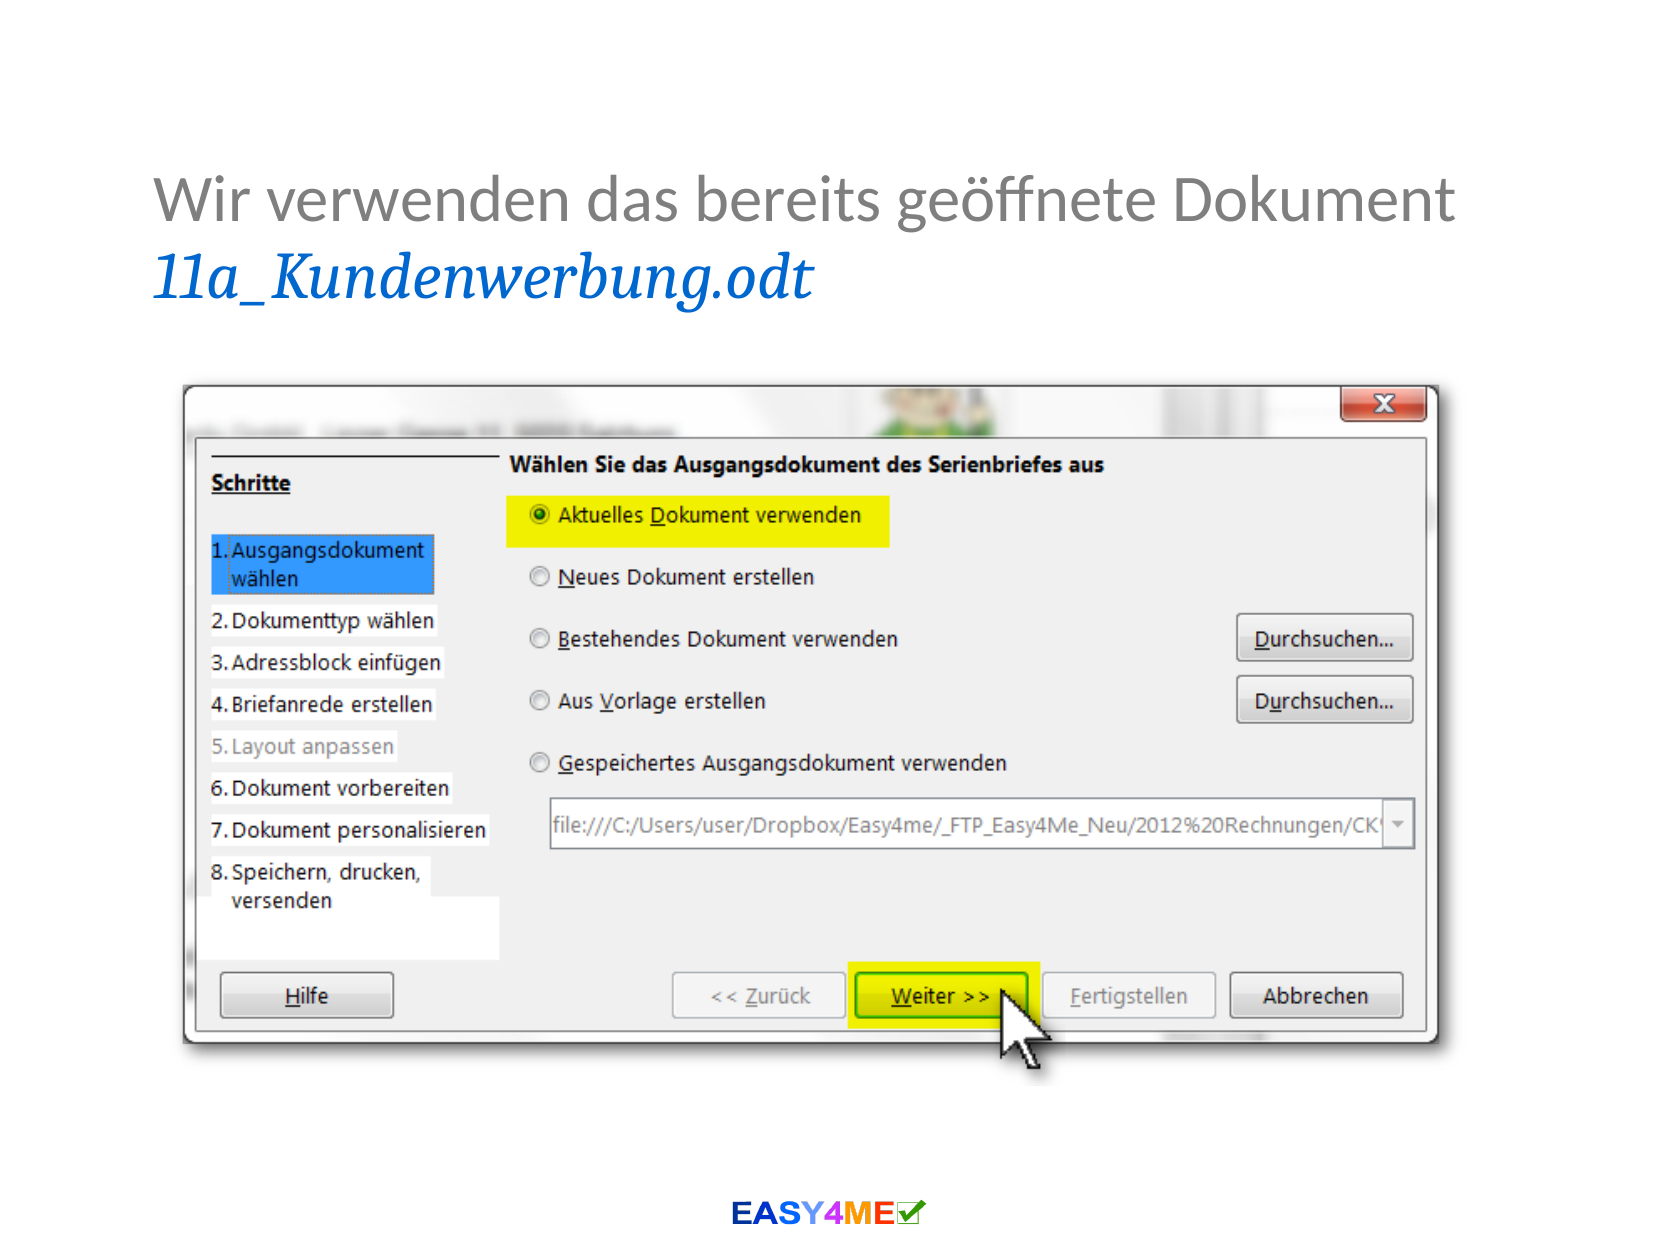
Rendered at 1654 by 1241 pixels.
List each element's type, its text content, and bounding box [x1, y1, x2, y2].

list Wir verwenden das bereits geöffnete Dokument 11a_Kundenwerbung.odt [82, 171, 1571, 1010]
picture [165, 367, 1471, 1086]
picture [726, 1195, 934, 1229]
